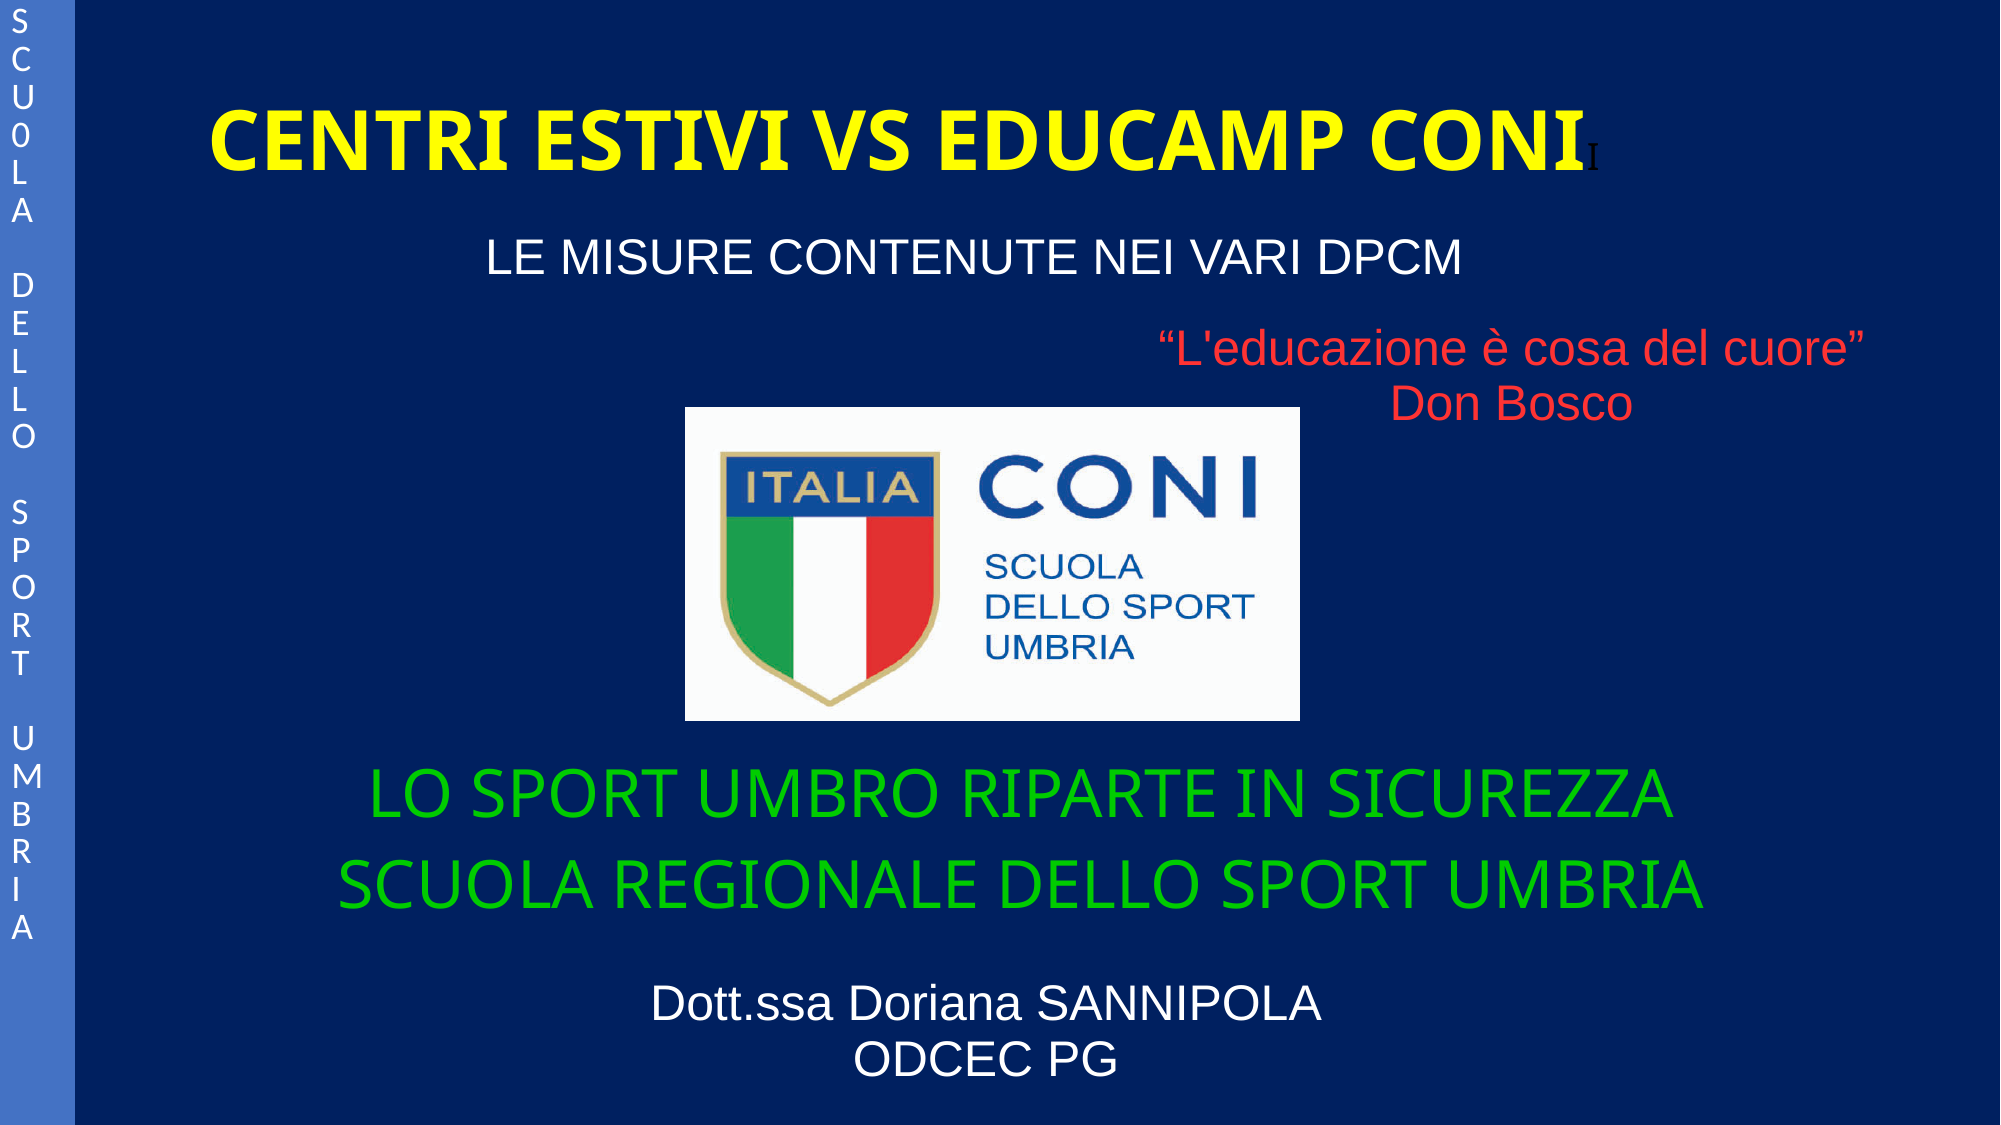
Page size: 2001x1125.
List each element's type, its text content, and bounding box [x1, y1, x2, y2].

text_box “L'educazione è cosa del cuore” Don Bosco [1062, 313, 1961, 438]
text_box LO SPORT UMBRO RIPARTE IN SICUREZZA SCUOLA REGIONALE DELLO SPORT UMBRIA [106, 737, 1938, 993]
picture [685, 407, 1300, 721]
text_box Dott.ssa Doriana SANNIPOLA ODCEC PG [236, 969, 1737, 1093]
table_header S C U 0 L A D E L L O S P O R T U M B R I A [0, 0, 75, 1125]
title CENTRI ESTIVI VS EDUCAMP CONII [82, 42, 1725, 237]
subtitle LE MISURE CONTENUTE NEI VARI DPCM [224, 195, 1725, 319]
